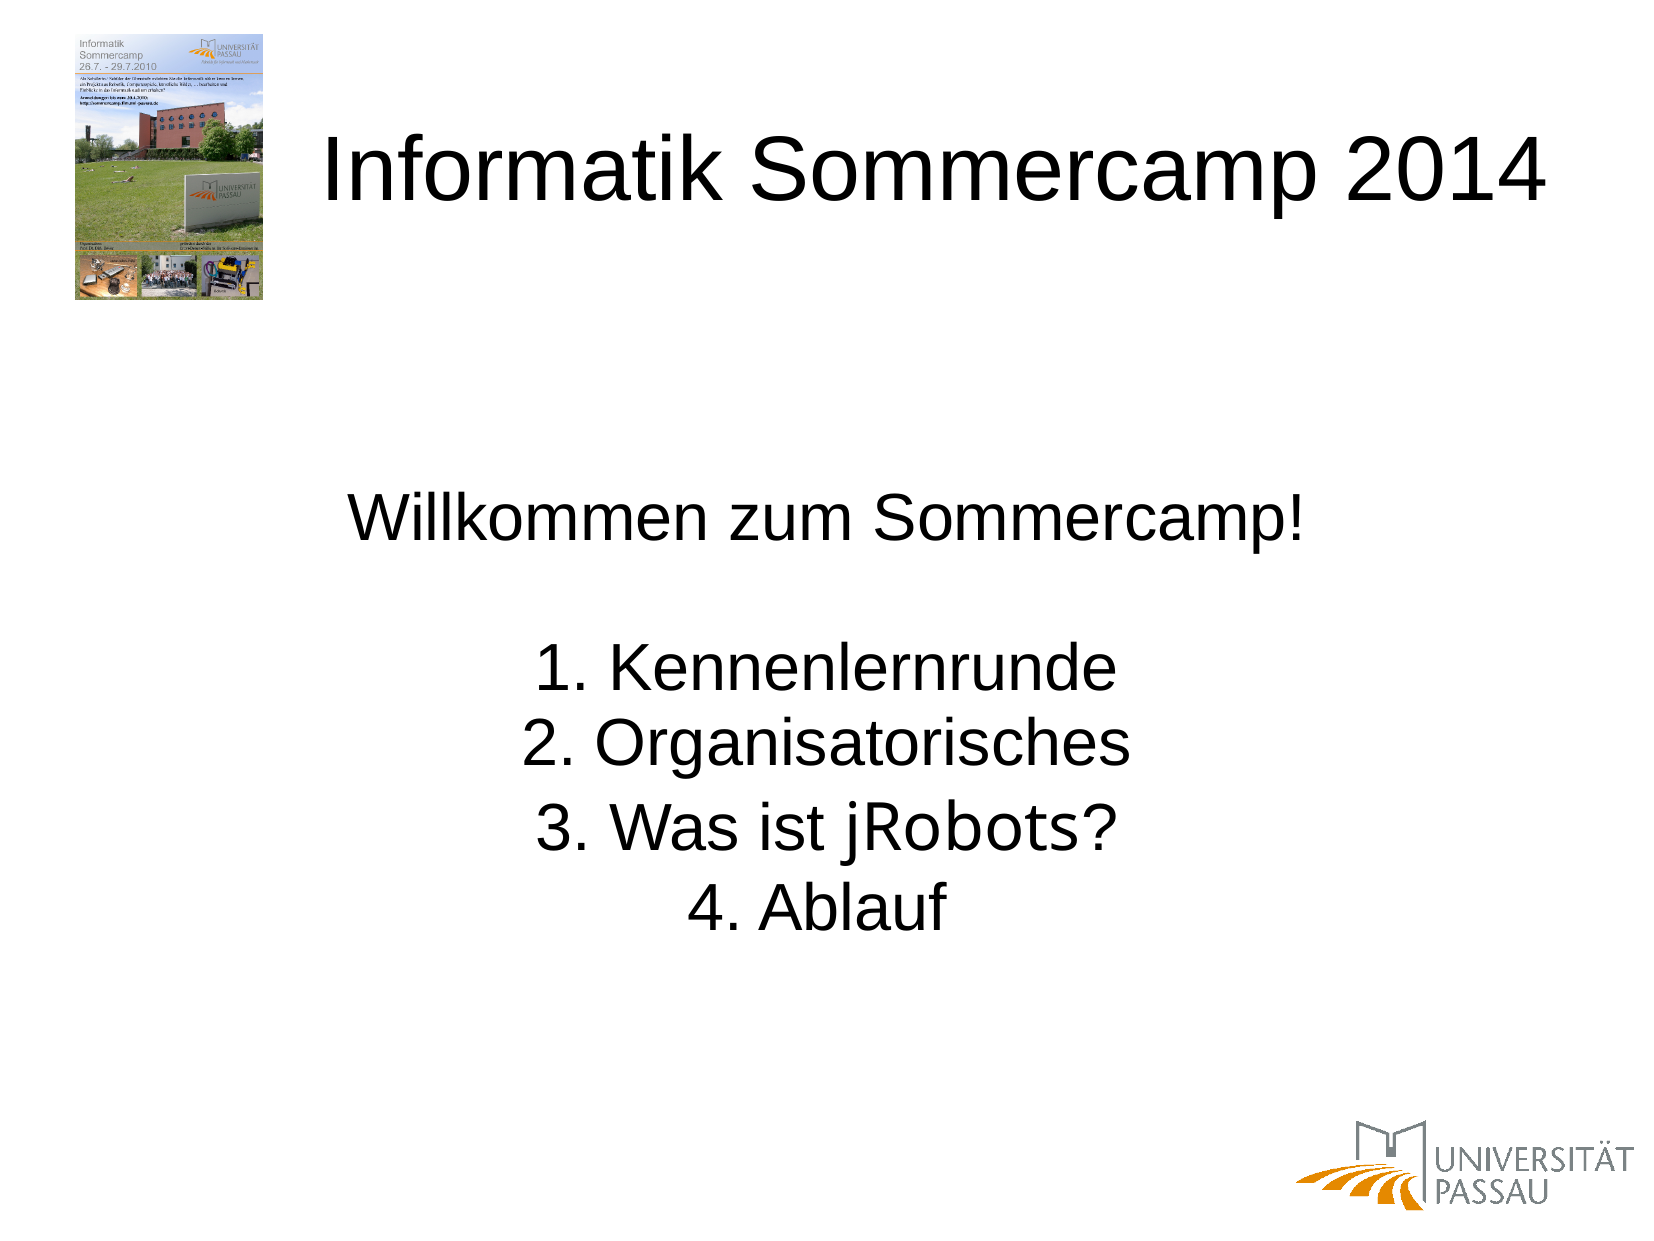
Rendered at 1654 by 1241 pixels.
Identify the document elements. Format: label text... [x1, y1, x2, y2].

subtitle Willkommen zum Sommercamp! 1. Kennenlernrunde 2. Organisatorisches 3. Was ist jRobots? 4. Ablauf [82, 303, 1571, 1122]
picture [75, 34, 263, 300]
title Informatik Sommercamp 2014 [300, 37, 1571, 301]
picture [1295, 1120, 1634, 1211]
